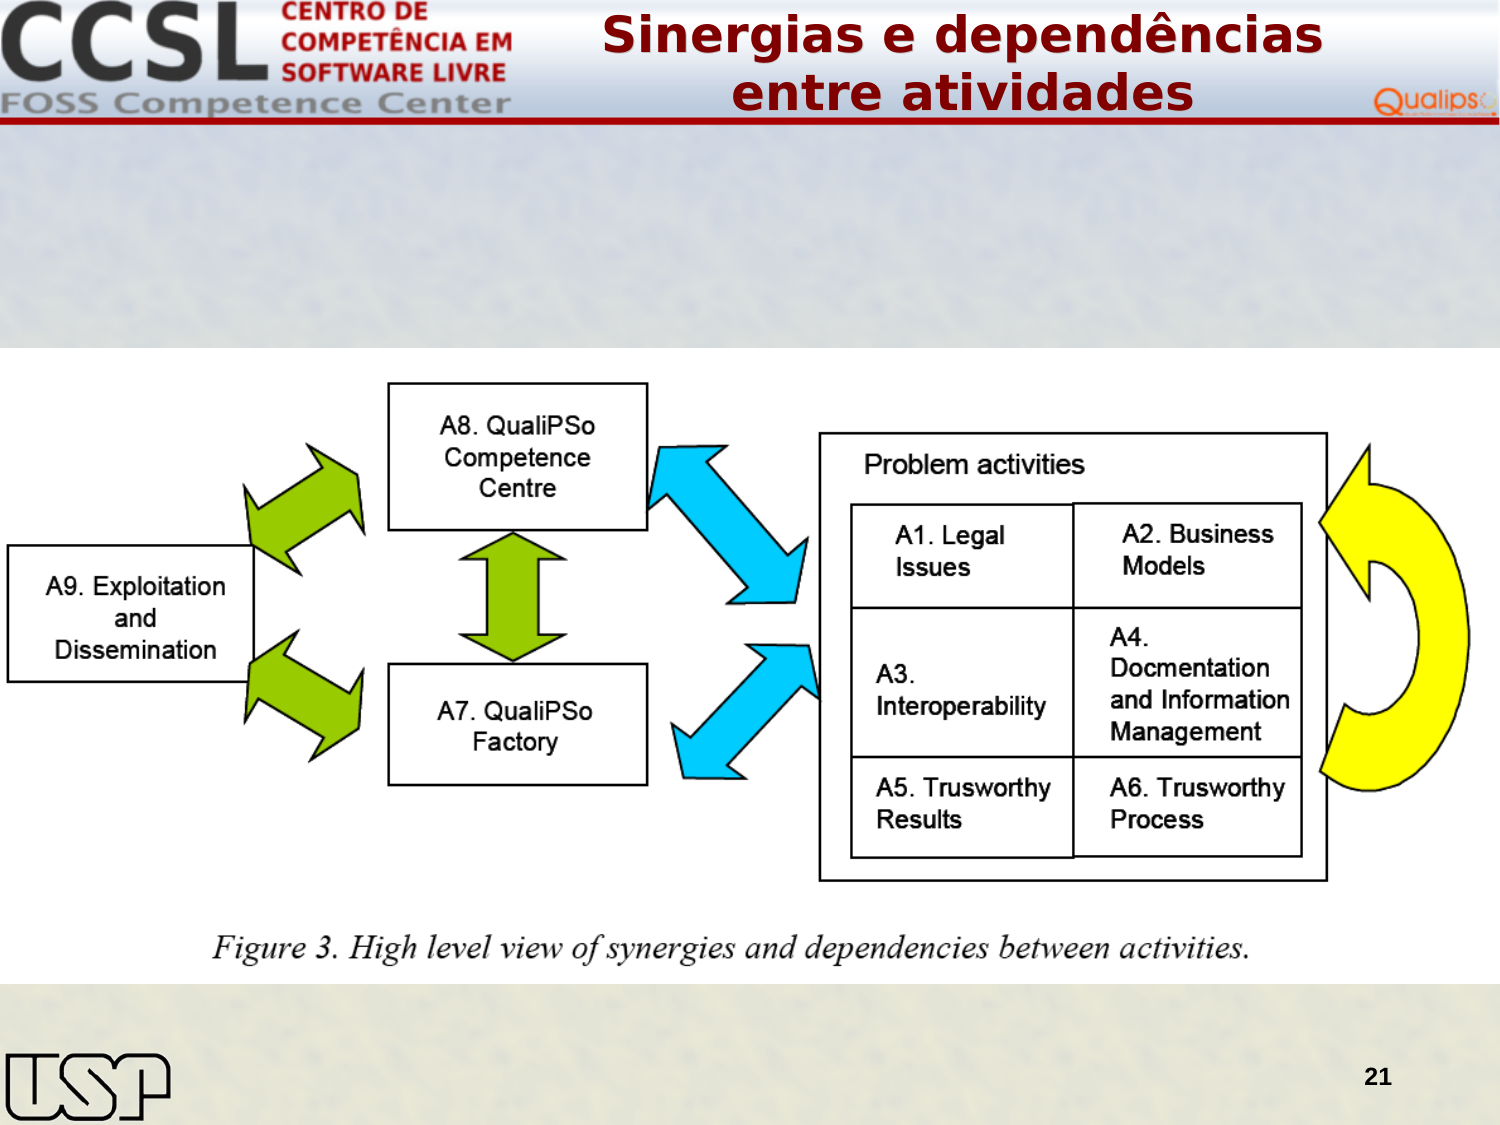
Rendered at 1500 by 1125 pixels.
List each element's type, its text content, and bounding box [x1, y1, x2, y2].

picture [0, 0, 1500, 1125]
title Sinergias e dependências entre atividades [501, 5, 1425, 123]
